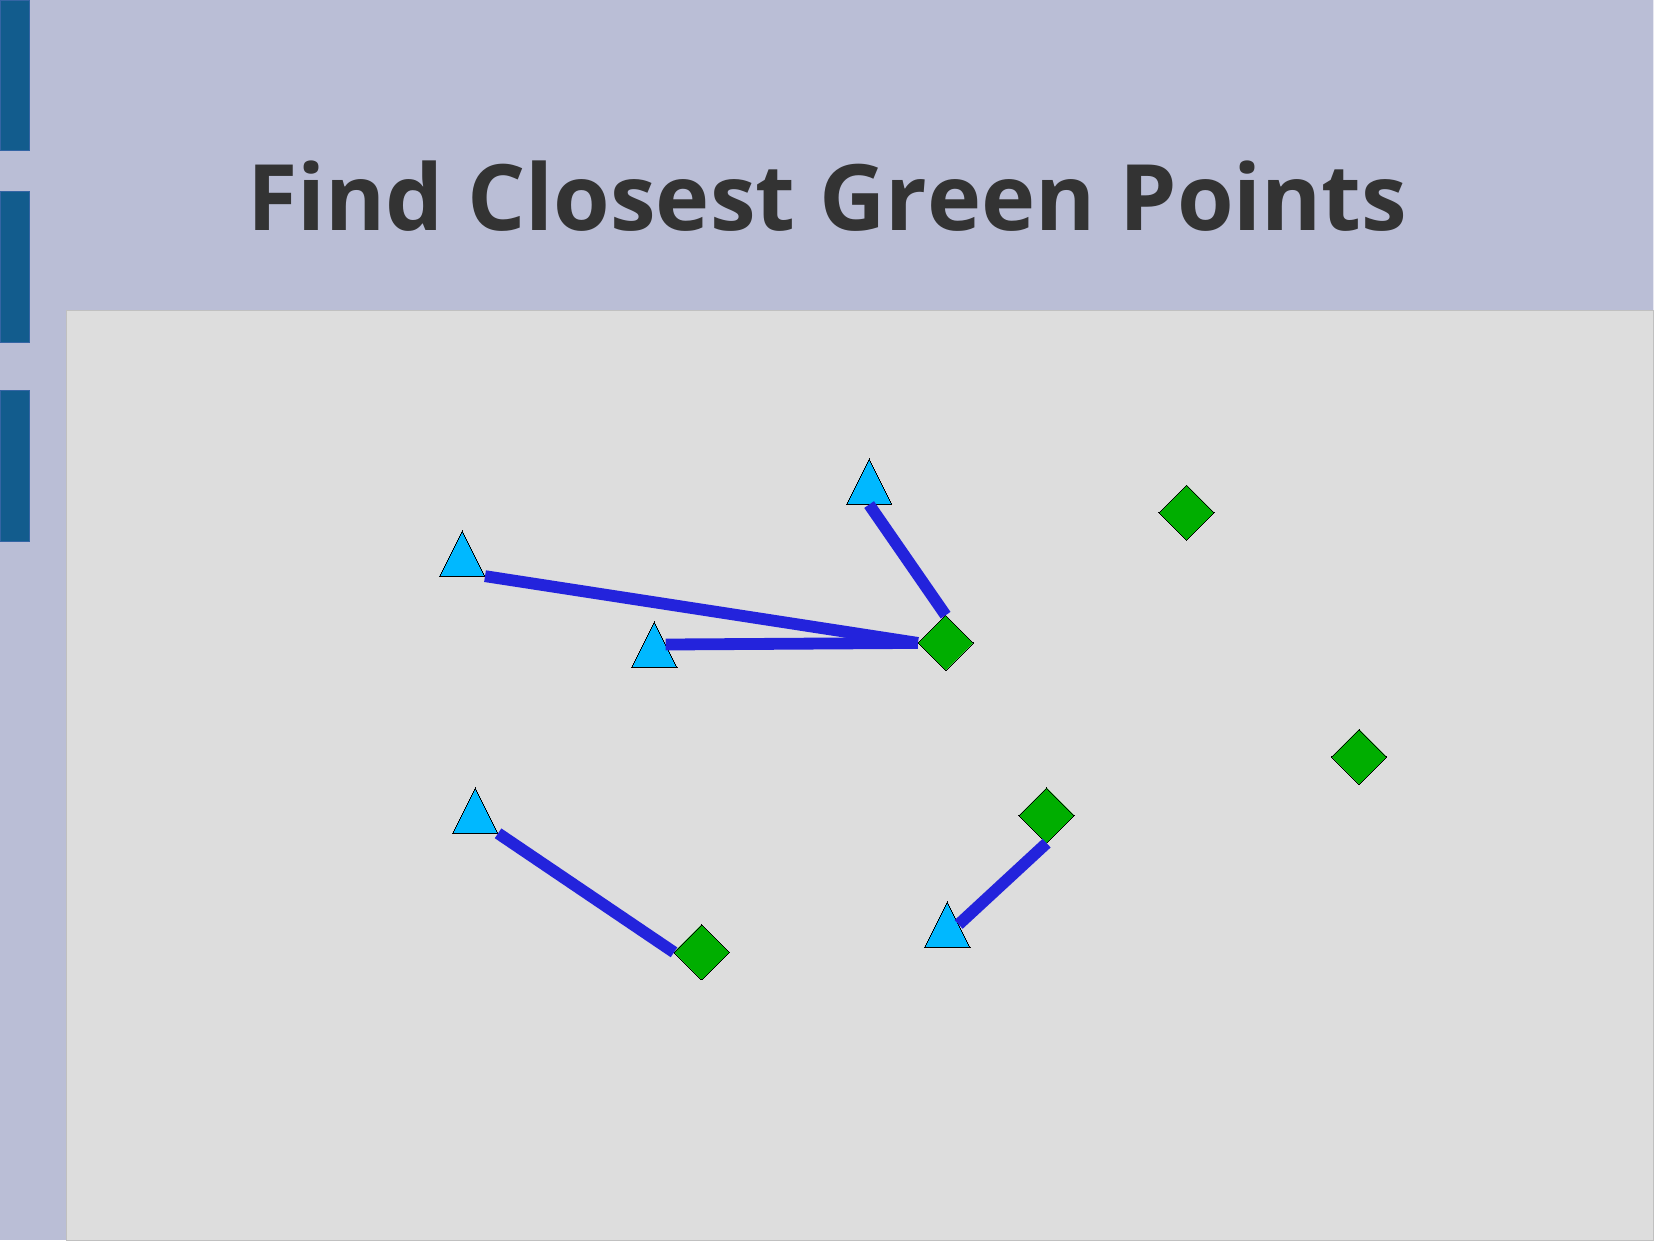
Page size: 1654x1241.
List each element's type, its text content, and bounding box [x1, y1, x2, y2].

text_box [439, 530, 485, 577]
text_box [924, 901, 971, 948]
text_box [674, 924, 730, 980]
text_box [452, 787, 498, 834]
text_box [918, 615, 974, 671]
text_box [1018, 787, 1075, 843]
text_box [1331, 729, 1387, 785]
title Find Closest Green Points [121, 91, 1534, 299]
text_box [846, 458, 892, 505]
text_box [631, 621, 678, 668]
text_box [1158, 485, 1215, 541]
